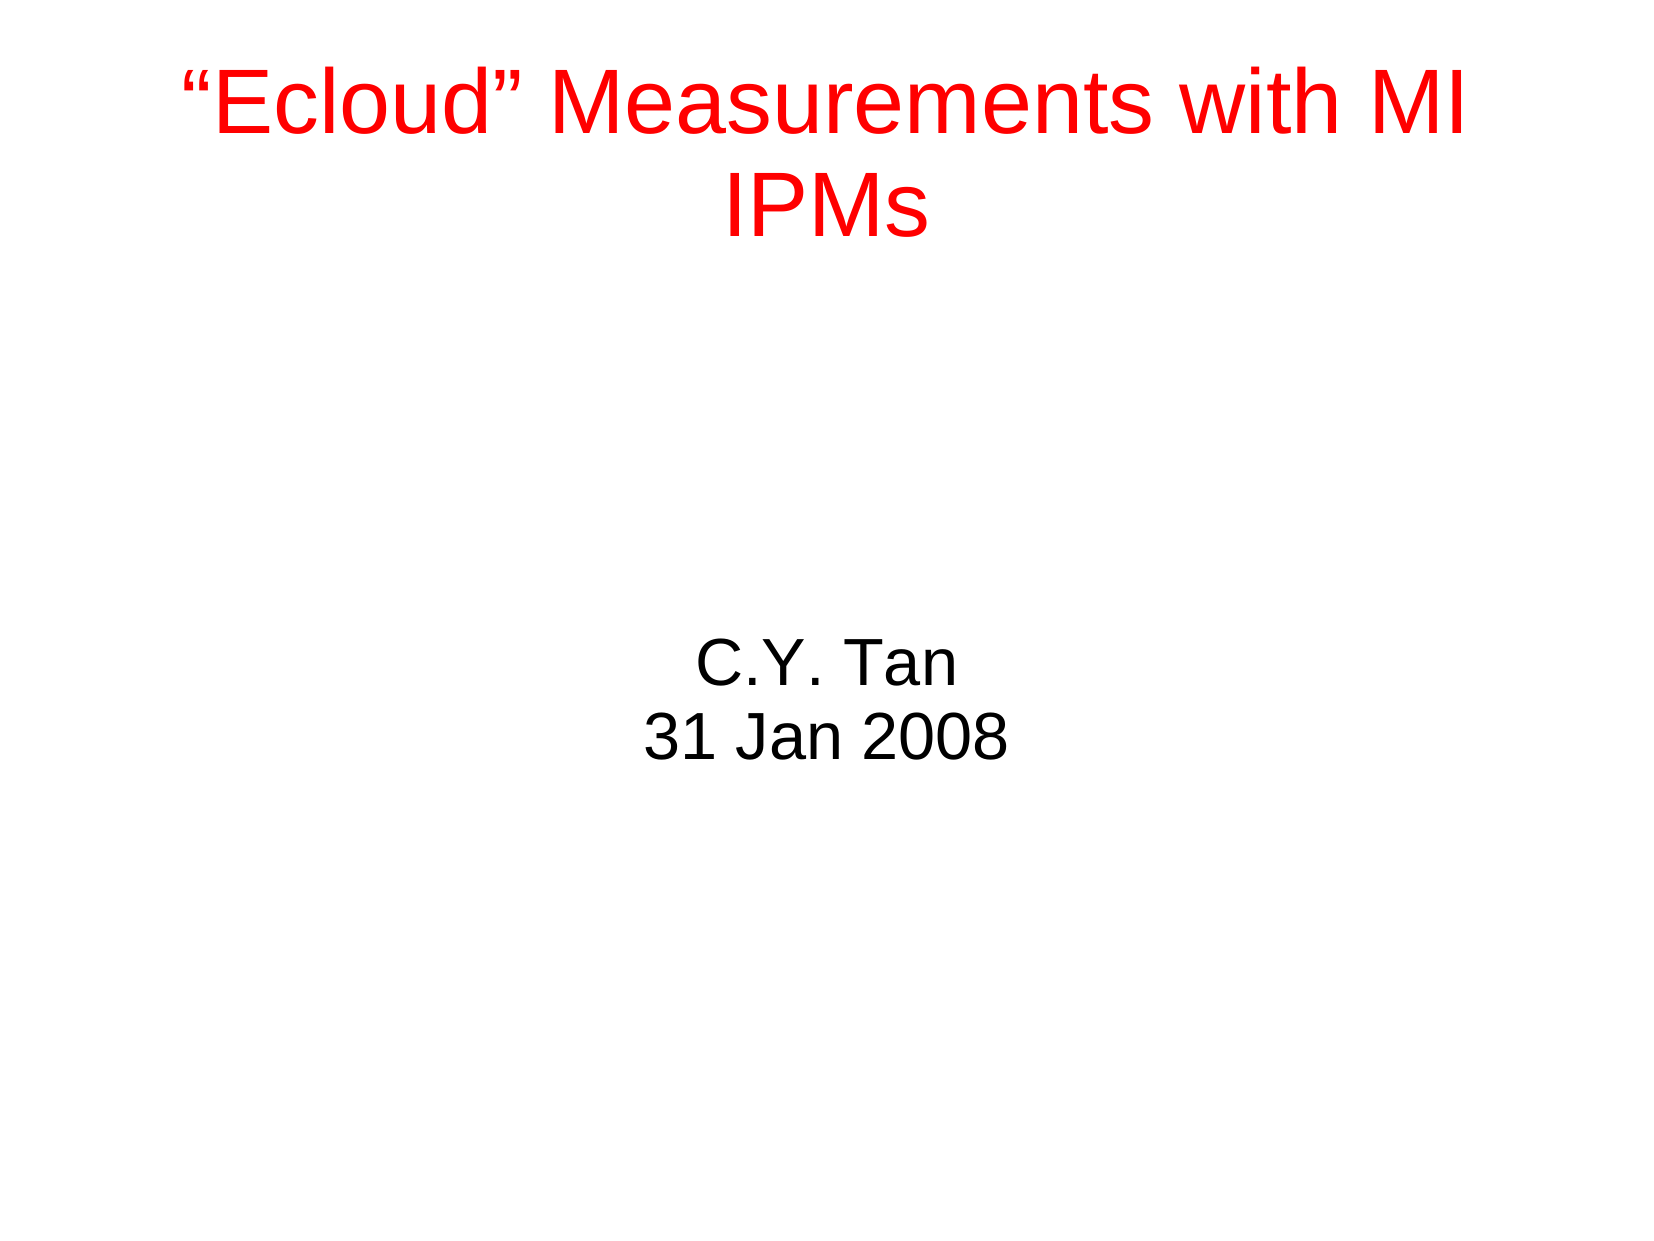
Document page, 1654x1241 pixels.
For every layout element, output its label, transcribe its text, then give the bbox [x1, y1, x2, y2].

title “Ecloud” Measurements with MI IPMs [82, 49, 1571, 257]
subtitle C.Y. Tan 31 Jan 2008 [82, 290, 1571, 1109]
